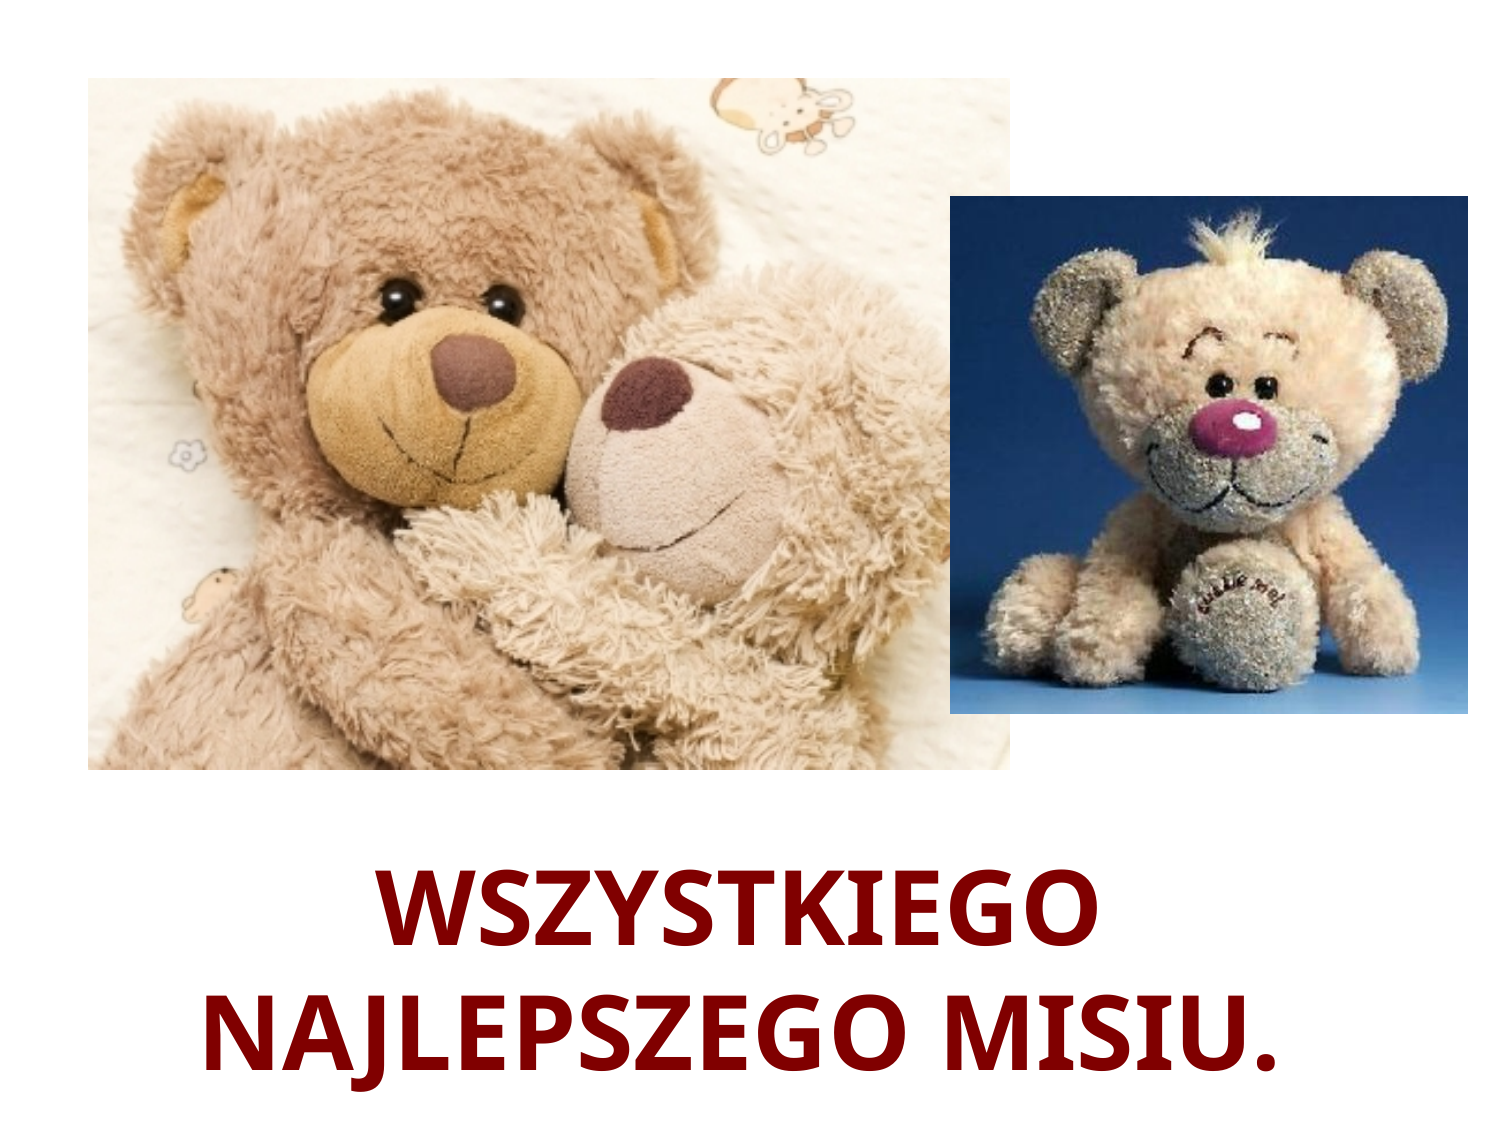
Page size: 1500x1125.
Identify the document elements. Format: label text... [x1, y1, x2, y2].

picture [88, 78, 1468, 770]
title WSZYSTKIEGO NAJLEPSZEGO MISIU. [64, 834, 1415, 1035]
